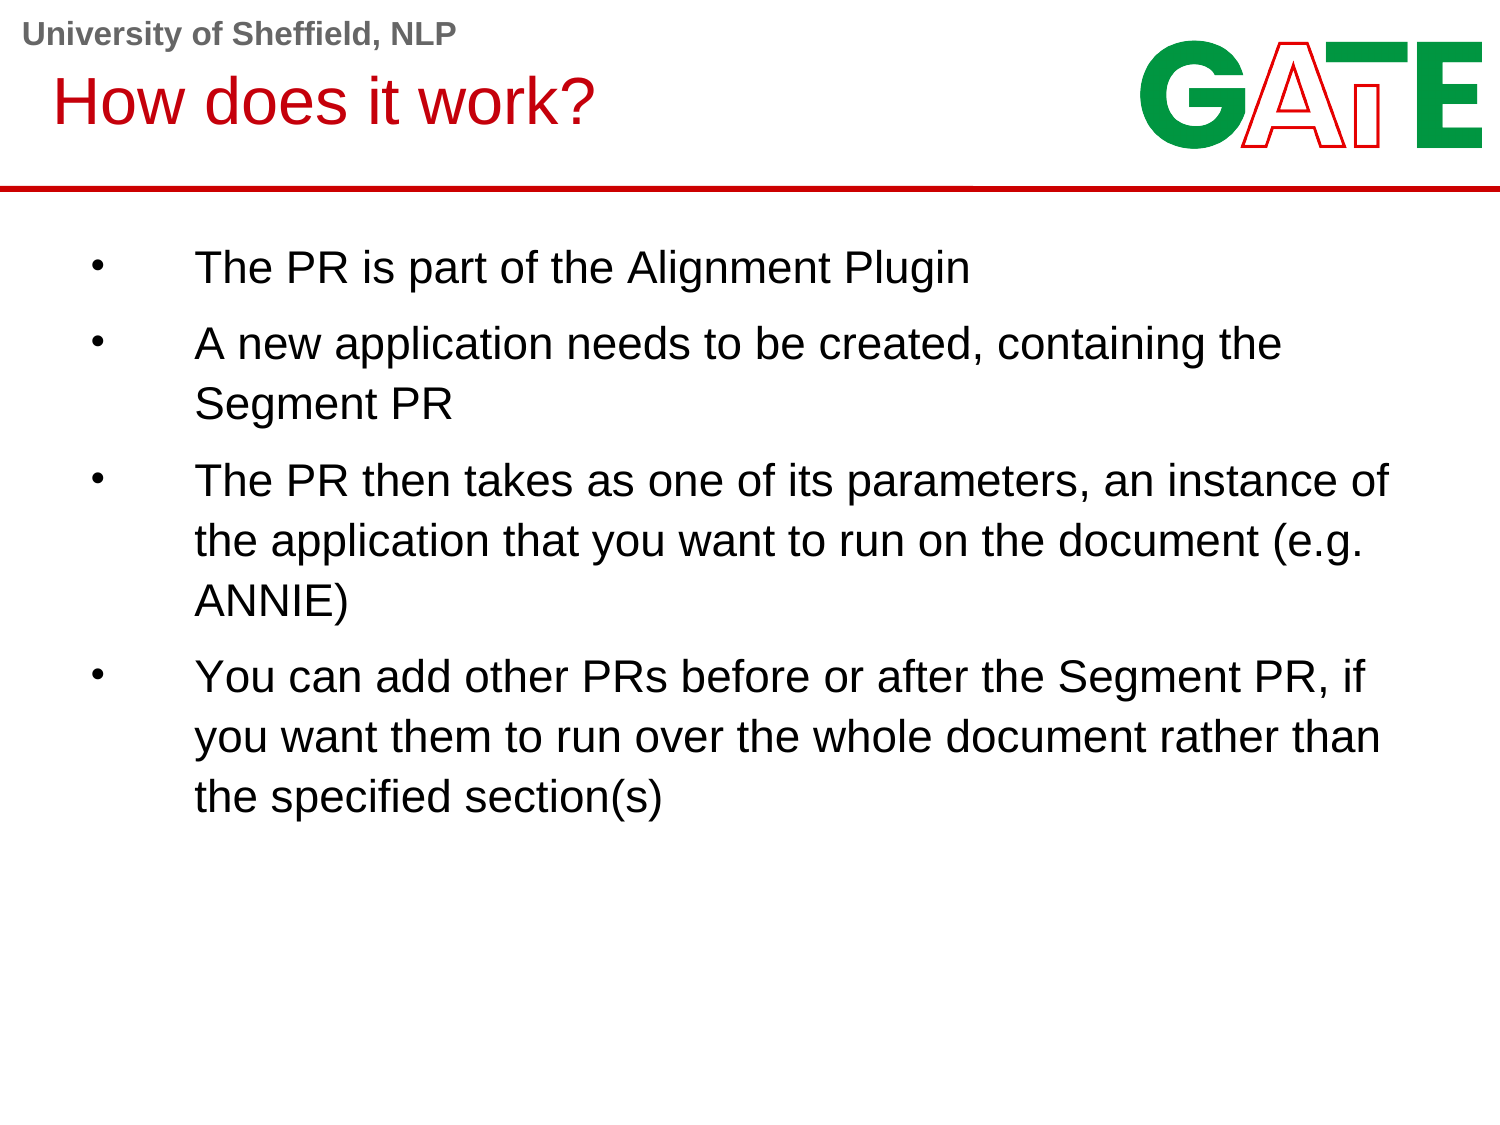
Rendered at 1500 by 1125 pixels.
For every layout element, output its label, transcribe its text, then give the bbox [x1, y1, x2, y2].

picture [1380, 23, 1489, 166]
title How does it work? [37, 0, 1380, 197]
list The PR is part of the Alignment Plugin A new application needs to be created, containing the Segment PR The PR then takes as one of its parameters, an instance of the application that you want to run on the document (e.g. ANNIE) You can add other PRs before or after the Segment PR, if you want them to run over the whole document rather than the specified section(s) [75, 224, 1418, 1125]
